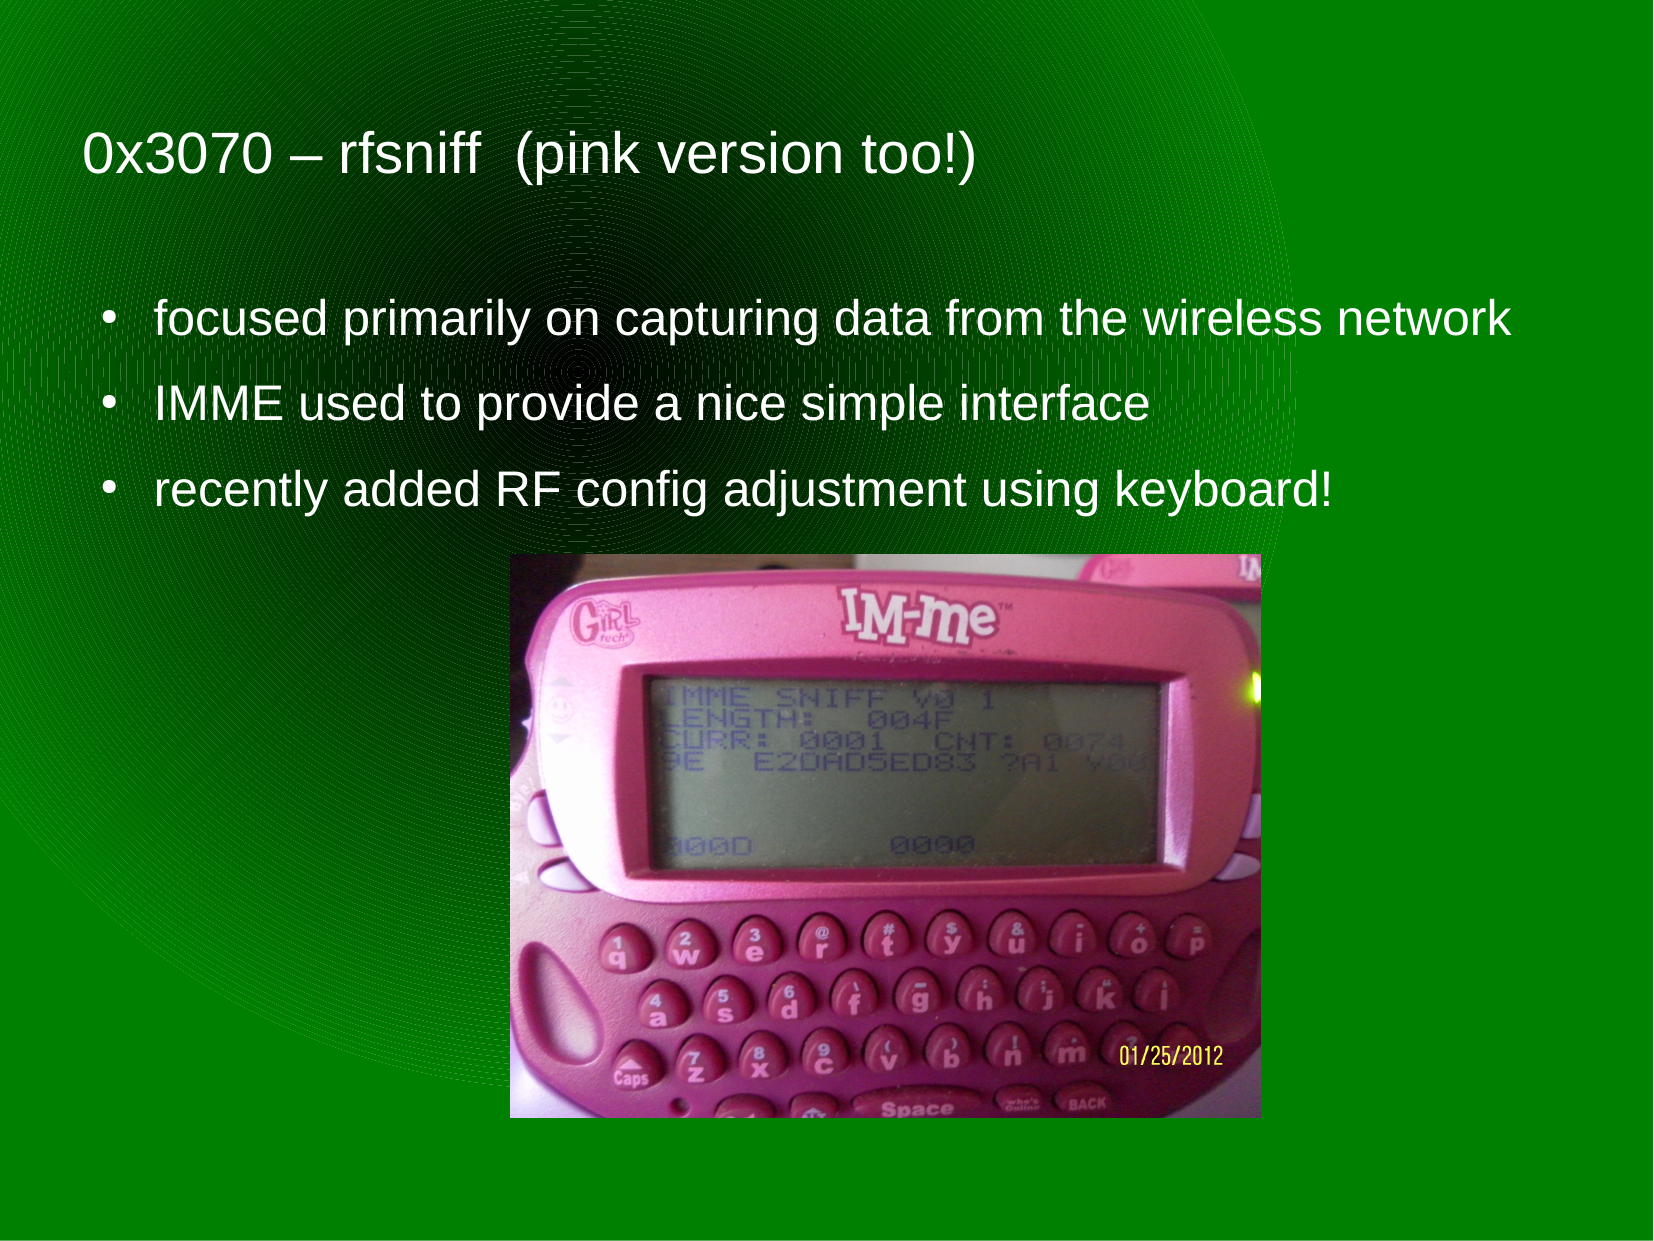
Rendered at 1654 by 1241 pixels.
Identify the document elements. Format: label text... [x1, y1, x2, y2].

title 0x3070 – rfsniff (pink version too!) [82, 49, 1571, 257]
picture [510, 554, 1261, 1118]
list focused primarily on capturing data from the wireless network IMME used to provide a nice simple interface recently added RF config adjustment using keyboard! [82, 290, 1571, 1109]
